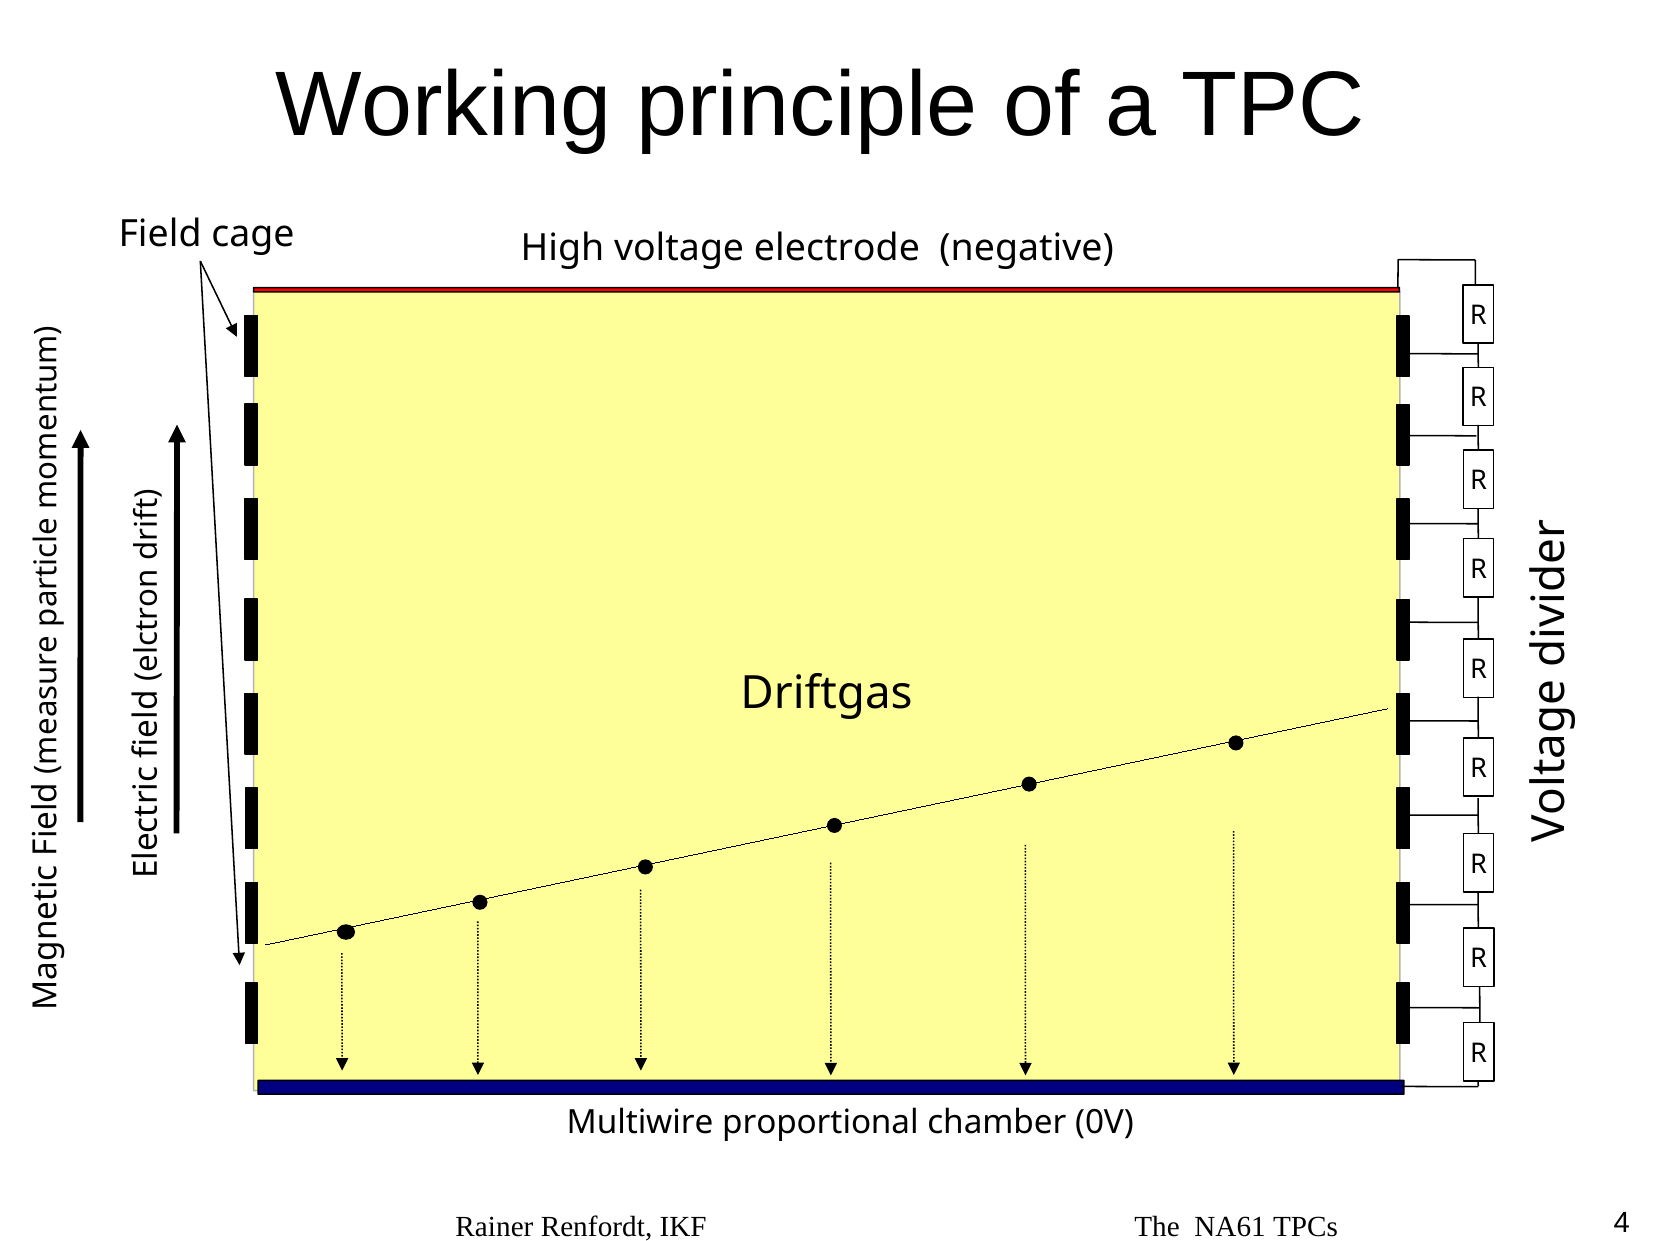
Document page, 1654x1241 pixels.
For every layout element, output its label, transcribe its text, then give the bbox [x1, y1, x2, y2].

text_box R [1463, 367, 1494, 426]
text_box [1022, 777, 1036, 791]
text_box [473, 895, 487, 910]
text_box [245, 498, 258, 560]
text_box R [1463, 738, 1494, 797]
text_box Field cage [118, 206, 311, 265]
text_box Voltage divider [1515, 490, 1585, 843]
text_box [253, 287, 1400, 292]
text_box [1397, 982, 1410, 1044]
text_box [1396, 404, 1410, 465]
text_box [1229, 736, 1243, 750]
text_box [1397, 882, 1410, 943]
text_box Magnetic Field (measure particle momentum) [20, 286, 73, 1011]
text_box [245, 882, 258, 943]
text_box [245, 404, 258, 465]
text_box [245, 693, 258, 755]
text_box [1396, 599, 1410, 660]
text_box [337, 925, 355, 940]
text_box [827, 818, 842, 833]
text_box [1396, 498, 1410, 560]
text_box R [1463, 639, 1494, 698]
text_box R [1463, 1022, 1494, 1081]
text_box [258, 1080, 1404, 1095]
text_box R [1463, 284, 1494, 344]
text_box [245, 599, 258, 660]
text_box Electric field (elctron drift) [121, 411, 174, 879]
text_box [245, 982, 258, 1044]
text_box High voltage electrode (negative) [520, 220, 1170, 279]
text_box Driftgas [253, 292, 1400, 1091]
text_box [1396, 693, 1410, 755]
text_box R [1463, 450, 1494, 509]
text_box [245, 787, 258, 849]
text_box [638, 860, 653, 874]
title Working principle of a TPC [76, 0, 1565, 208]
text_box R [1463, 538, 1494, 597]
text_box Multiwire proportional chamber (0V) [566, 1098, 1205, 1151]
text_box [245, 315, 258, 377]
text_box R [1463, 928, 1494, 987]
text_box [1397, 787, 1410, 849]
text_box R [1463, 833, 1494, 892]
text_box [1396, 315, 1410, 377]
